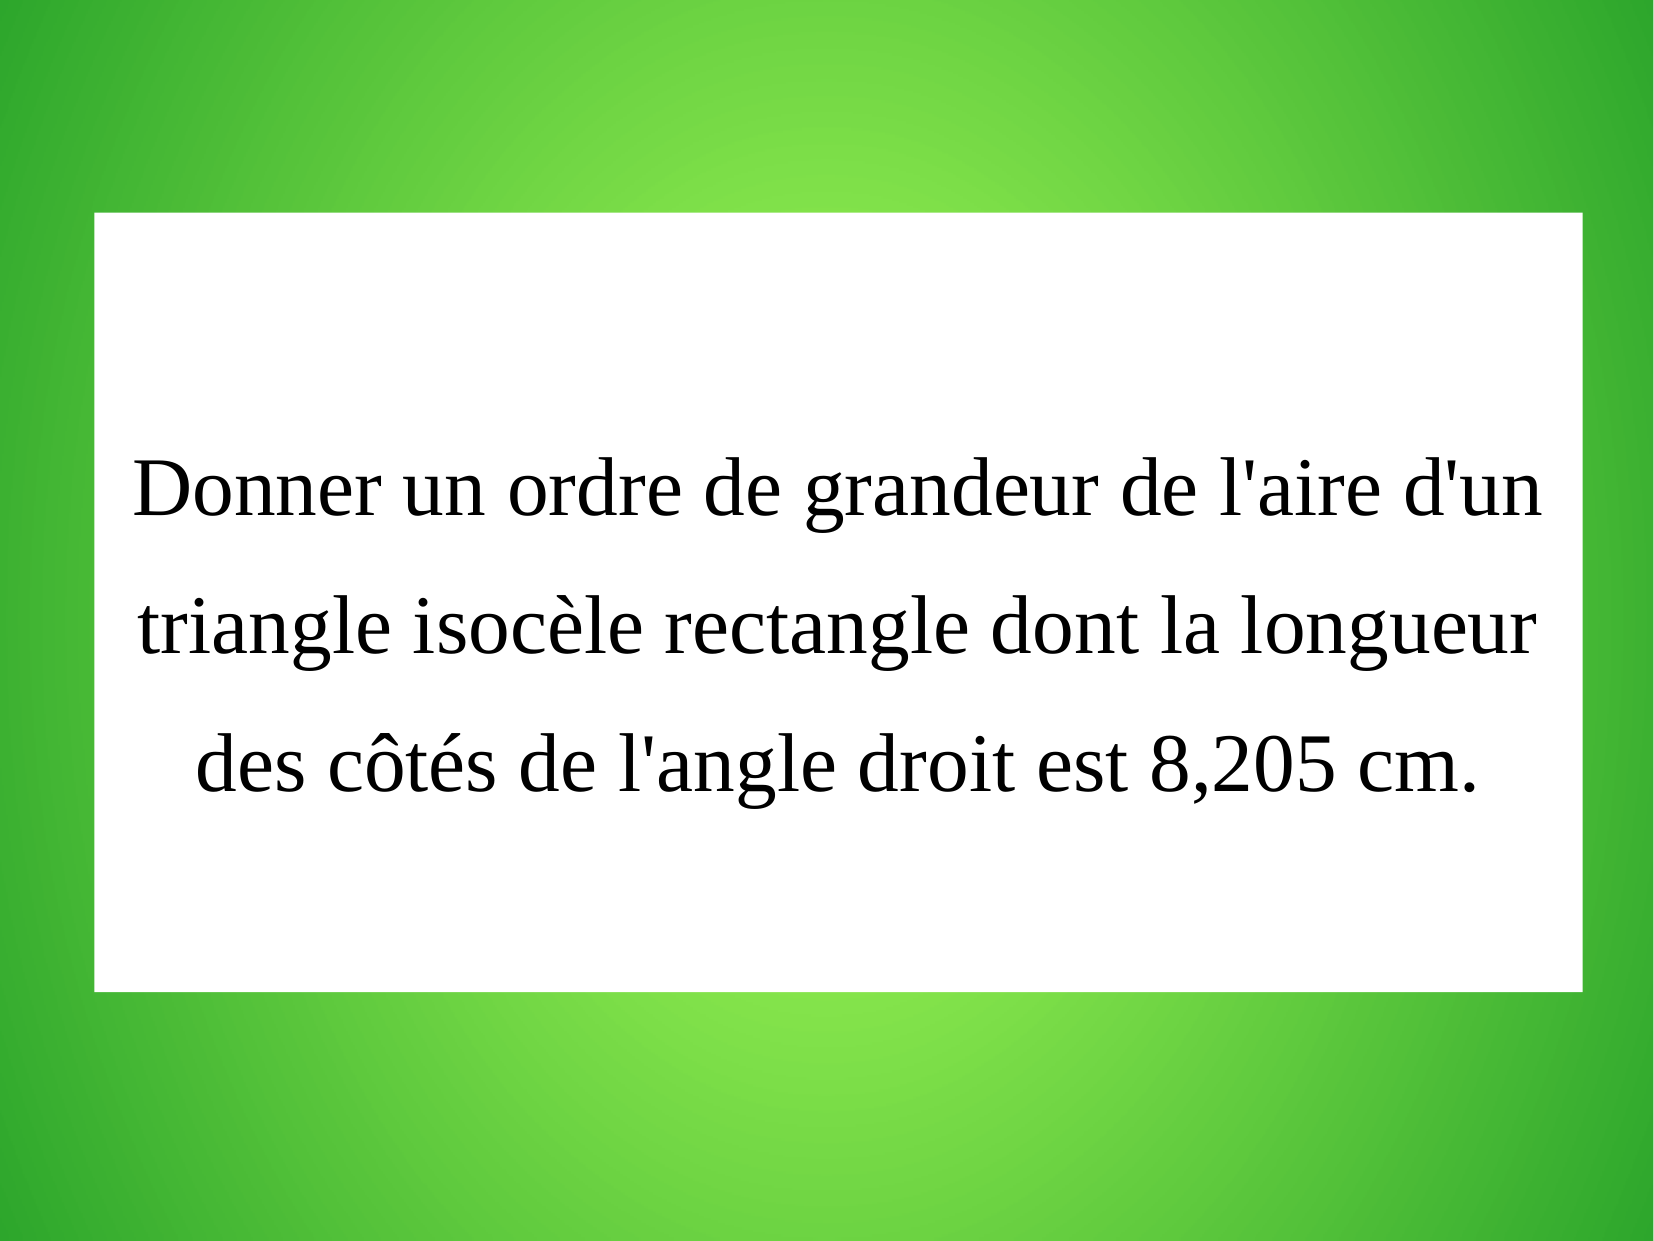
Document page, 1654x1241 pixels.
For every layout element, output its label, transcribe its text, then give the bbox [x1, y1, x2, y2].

picture [0, 0, 1654, 1241]
text_box Donner un ordre de grandeur de l'aire d'un triangle isocèle rectangle dont la longueur des côtés de l'angle droit est 8,205 cm. [94, 212, 1583, 993]
